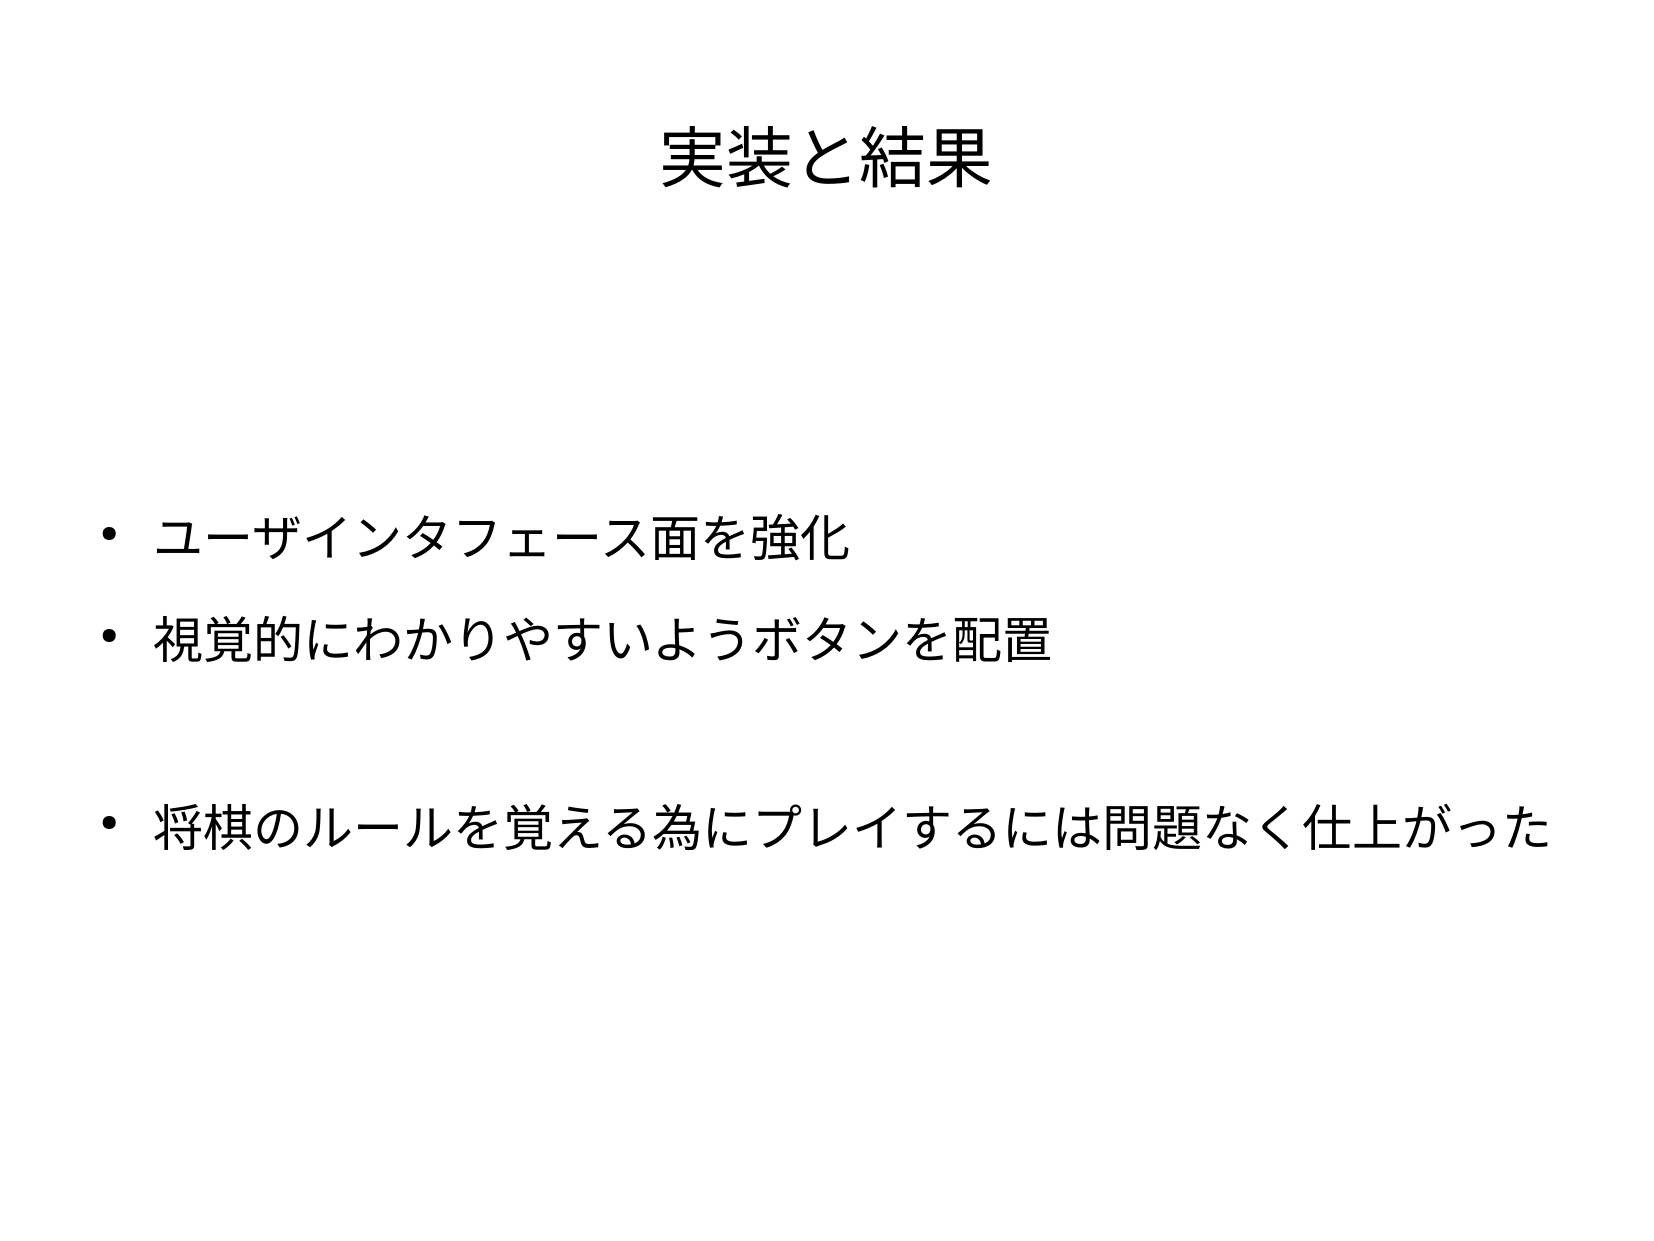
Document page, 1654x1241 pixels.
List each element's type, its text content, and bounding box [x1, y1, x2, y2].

list ユーザインタフェース面を強化 視覚的にわかりやすいようボタンを配置 将棋のルールを覚える為にプレイするには問題なく仕上がった [82, 290, 1571, 1109]
title 実装と結果 [82, 49, 1571, 257]
